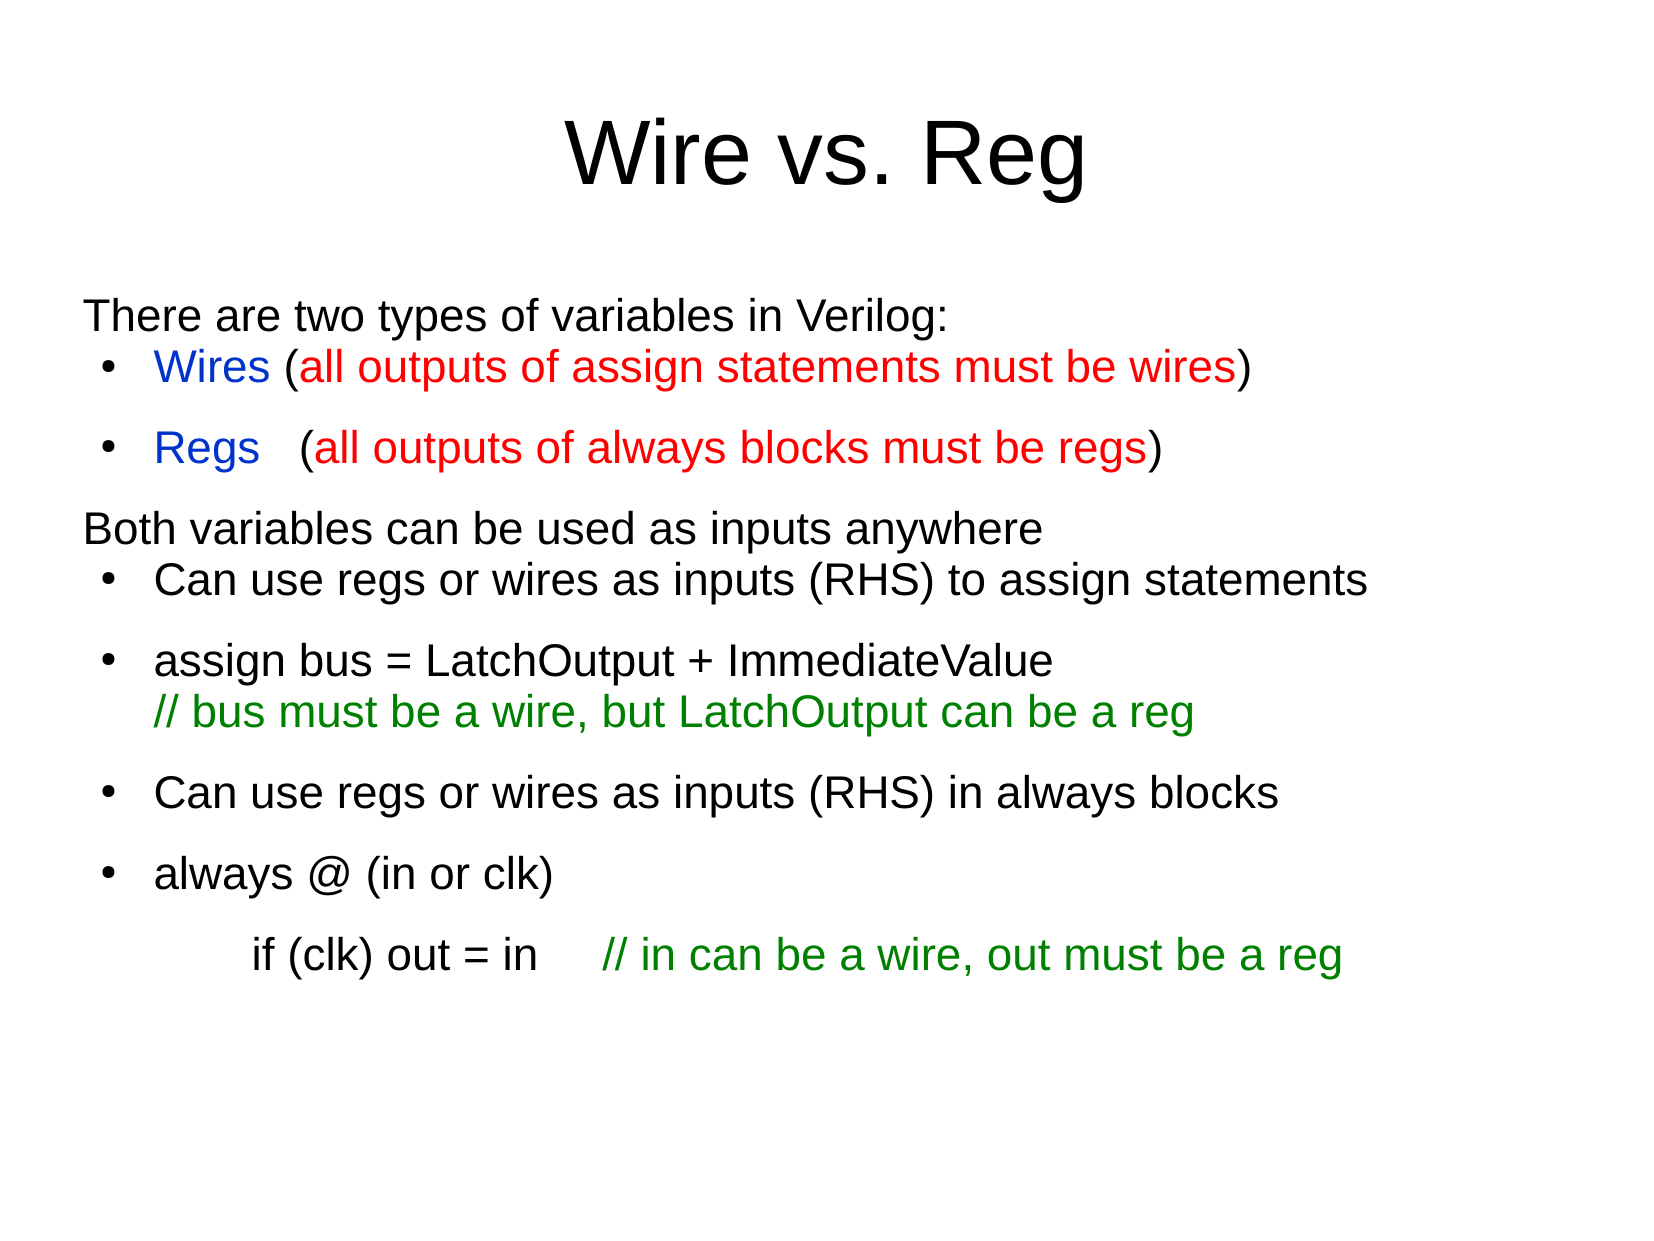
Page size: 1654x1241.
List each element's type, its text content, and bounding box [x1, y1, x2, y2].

title Wire vs. Reg [82, 49, 1571, 257]
list There are two types of variables in Verilog: Wires (all outputs of assign statements must be wires) Regs (all outputs of always blocks must be regs) Both variables can be used as inputs anywhere Can use regs or wires as inputs (RHS) to assign statements assign bus = LatchOutput + ImmediateValue // bus must be a wire, but LatchOutput can be a reg Can use regs or wires as inputs (RHS) in always blocks always @ (in or clk) if (clk) out = in // in can be a wire, out must be a reg [82, 290, 1571, 1109]
